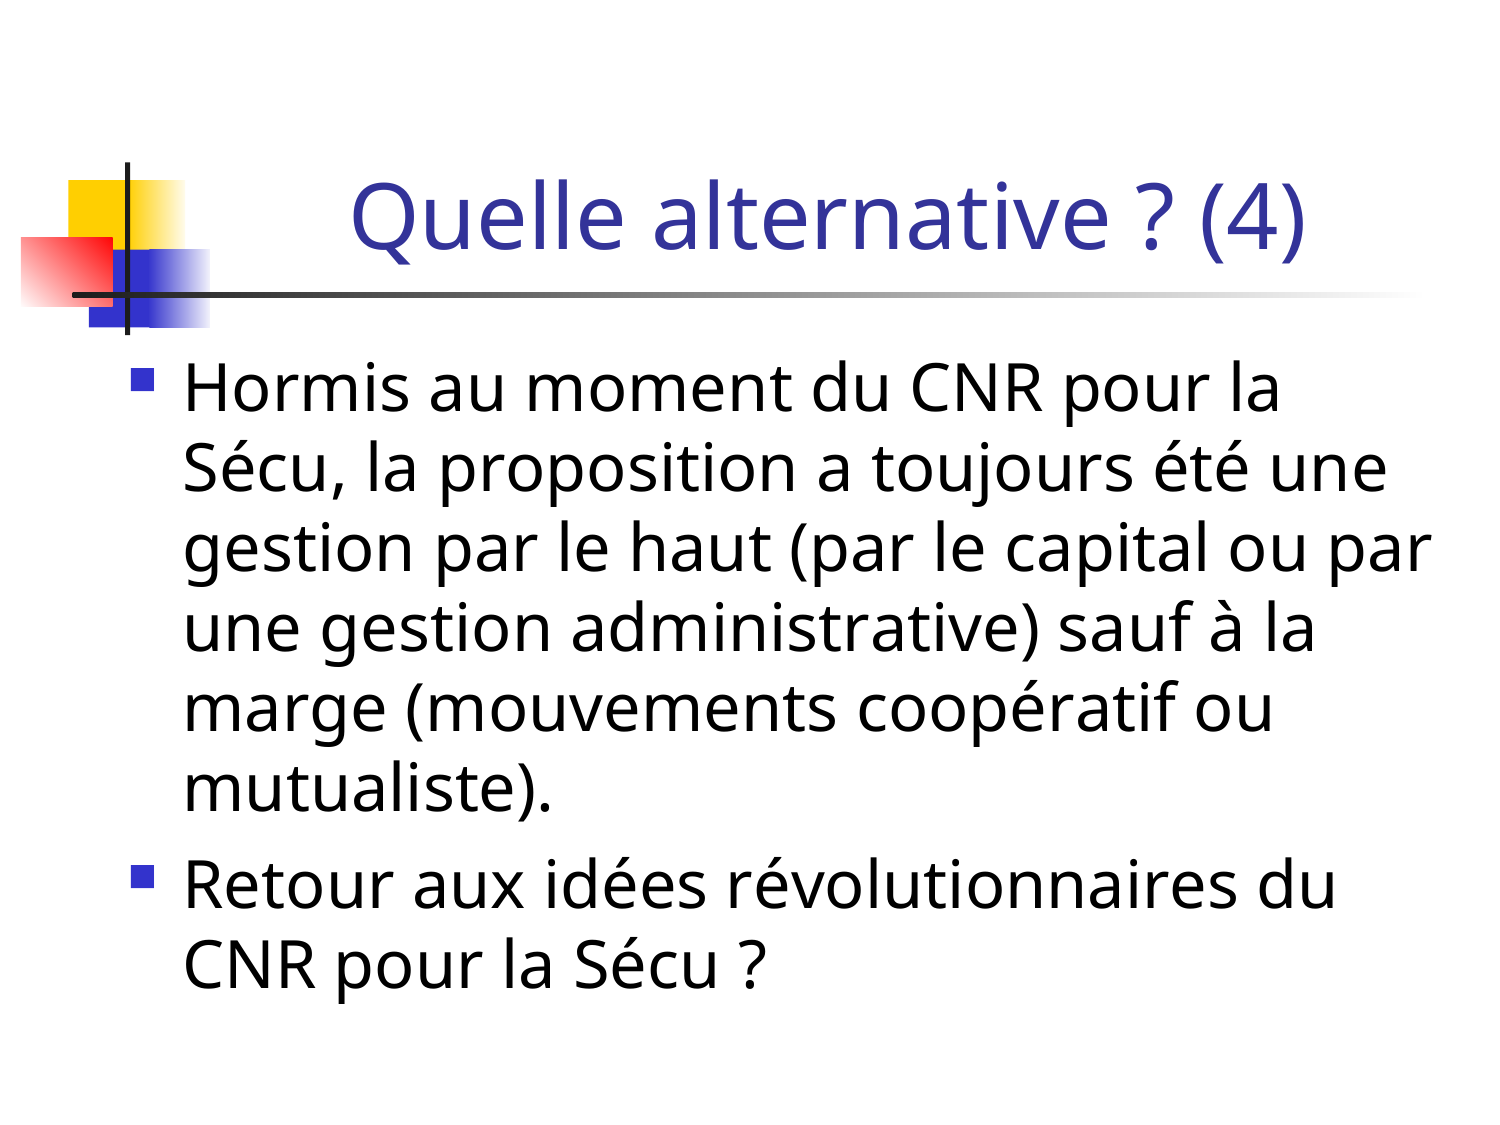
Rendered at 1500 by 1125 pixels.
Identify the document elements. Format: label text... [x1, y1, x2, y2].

text_box Quelle alternative ? (4) [188, 35, 1468, 276]
text_box Hormis au moment du CNR pour la Sécu, la proposition a toujours été une gestion par le haut (par le capital ou par une gestion administrative) sauf à la marge (mouvements coopératif ou mutualiste). Retour aux idées révolutionnaires du CNR pour la Sécu ? [112, 337, 1451, 1013]
